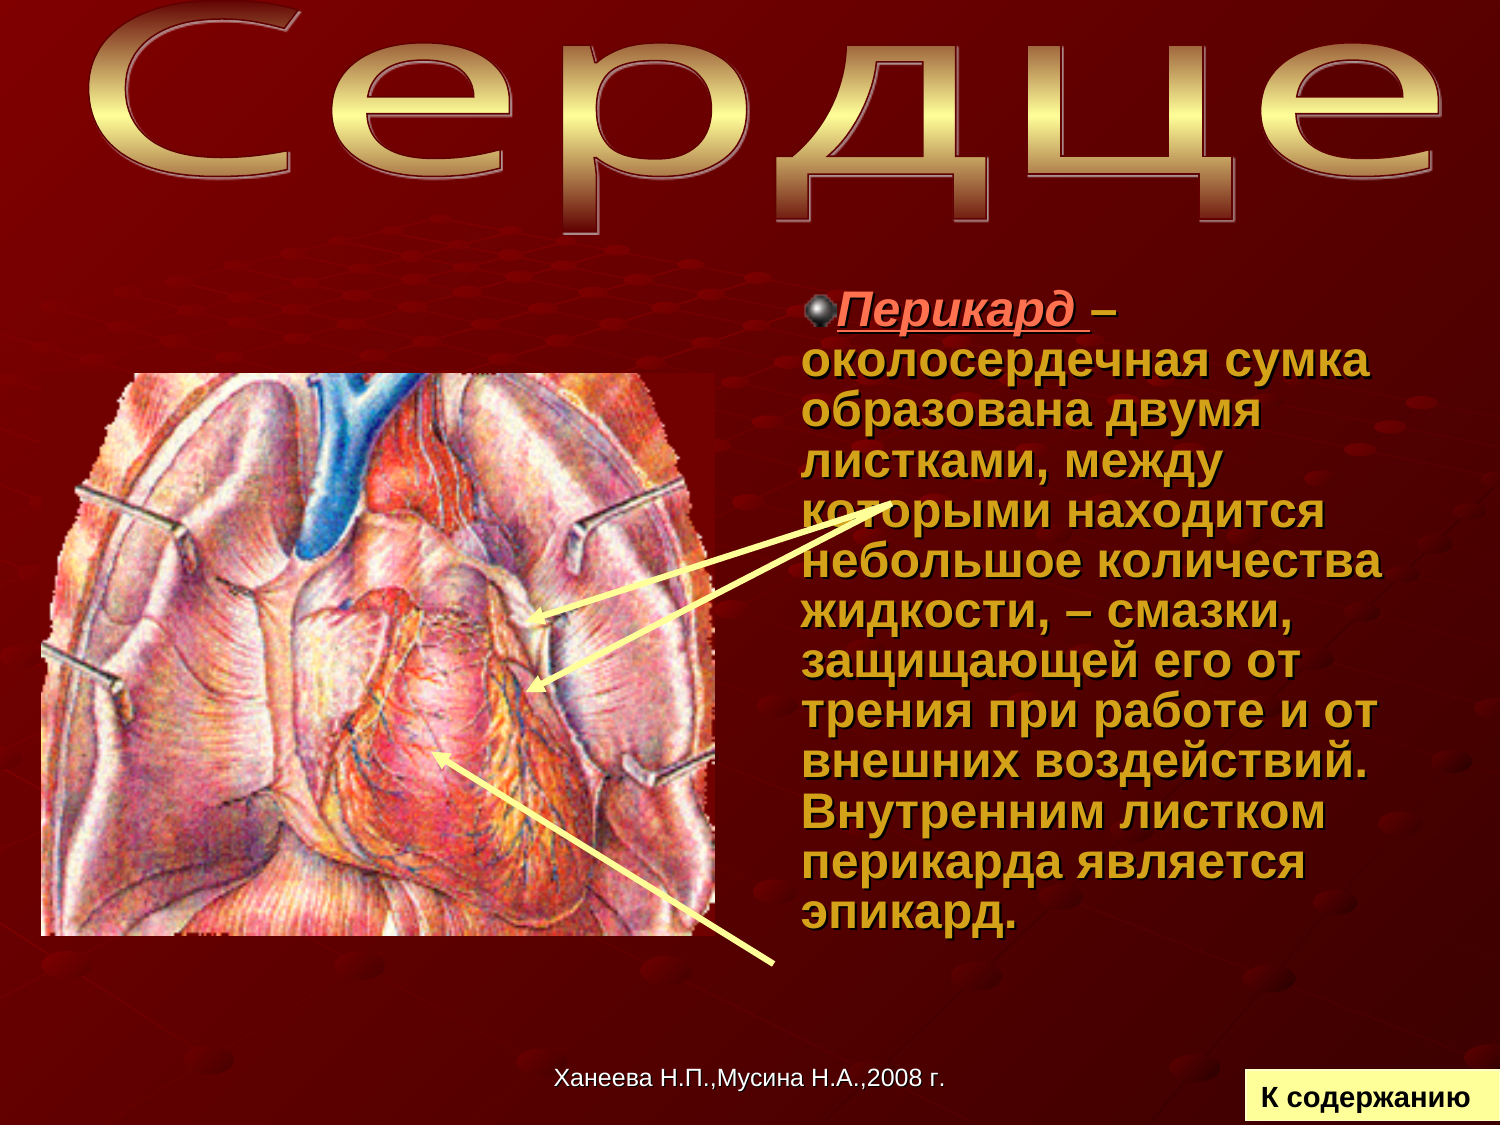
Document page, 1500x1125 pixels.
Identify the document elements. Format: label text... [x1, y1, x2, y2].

text_box Сердце [1260, 42, 1439, 177]
list Перикард – околосердечная сумка образована двумя листками, между которыми находится небольшое количества жидкости, – смазки, защищающей его от трения при работе и от внешних воздействий. Внутренним листком перикарда является эпикард. [726, 278, 1437, 1012]
picture [41, 373, 715, 936]
text_box Сердце [775, 45, 987, 219]
text_box Сердце [1026, 45, 1233, 219]
text_box Сердце [331, 42, 510, 177]
text_box Сердце [562, 42, 747, 232]
text_box К содержанию [1246, 1070, 1500, 1121]
text_box Сердце [88, 0, 299, 177]
list Перикард – околосердечная сумка образована двумя листками, между которыми находится небольшое количества жидкости, – смазки, защищающей его от трения при работе и от внешних воздействий. Внутренним листком перикарда является эпикард. [726, 523, 844, 584]
